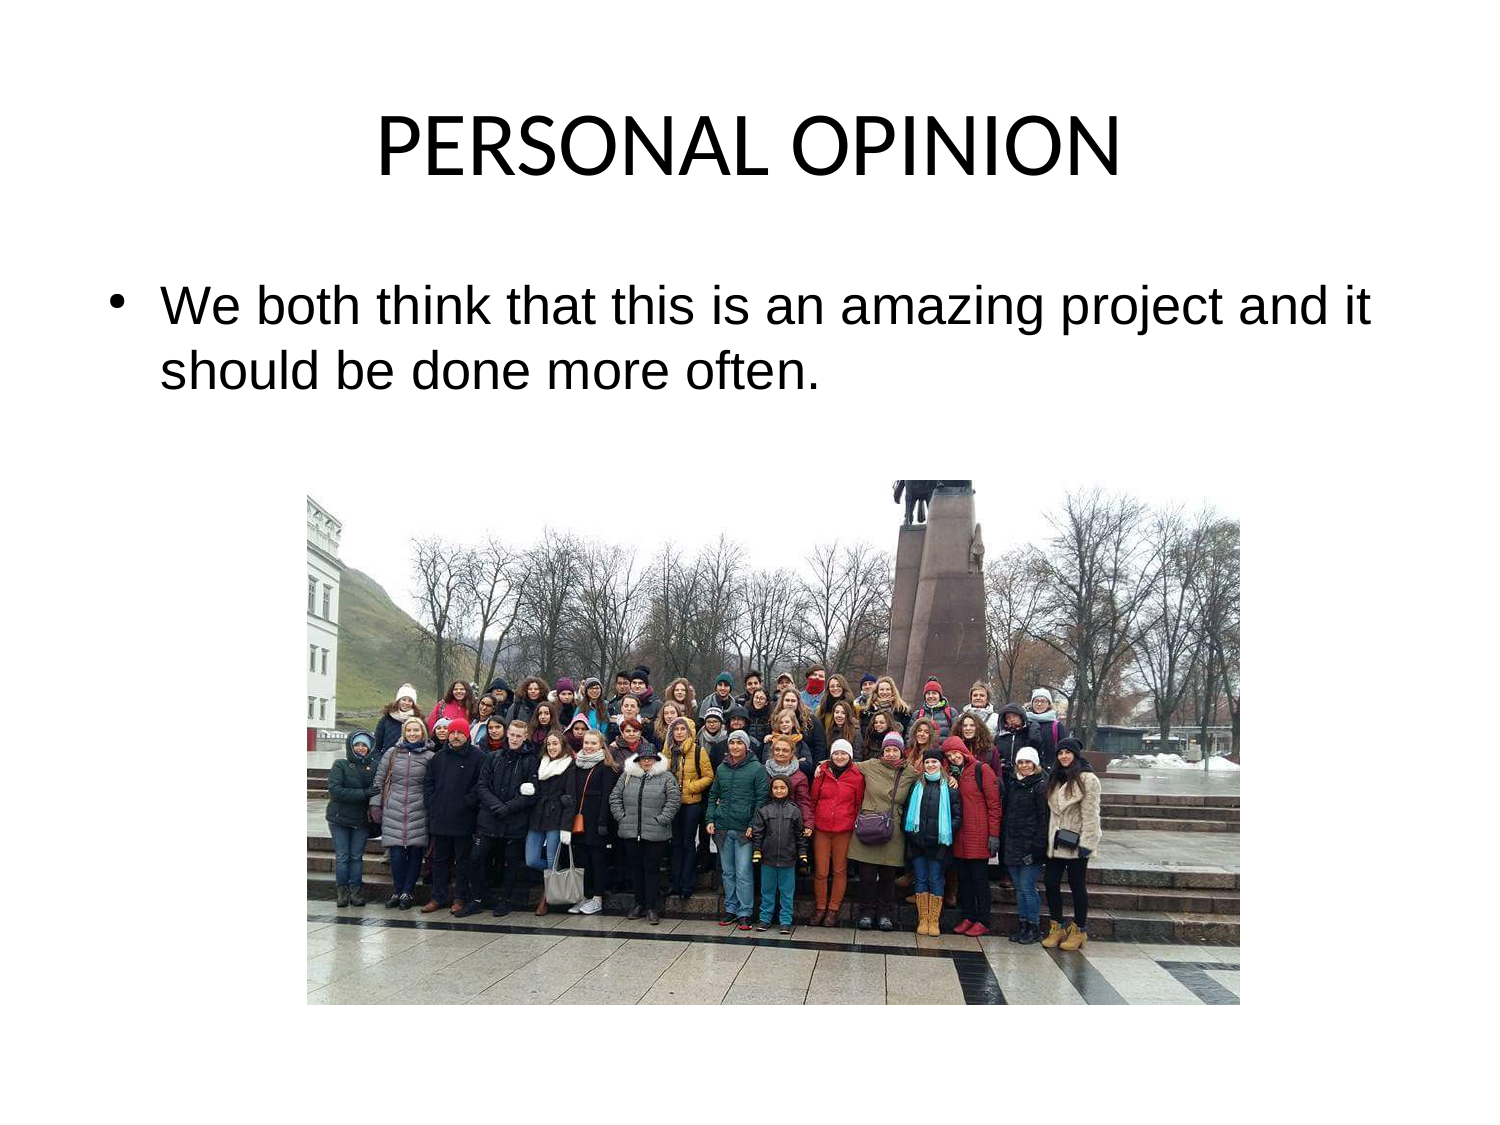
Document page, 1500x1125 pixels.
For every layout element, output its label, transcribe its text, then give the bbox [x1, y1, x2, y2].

picture [307, 480, 1240, 1005]
title PERSONAL OPINION [75, 45, 1426, 233]
list We both think that this is an amazing project and it should be done more often. [75, 262, 1426, 1005]
